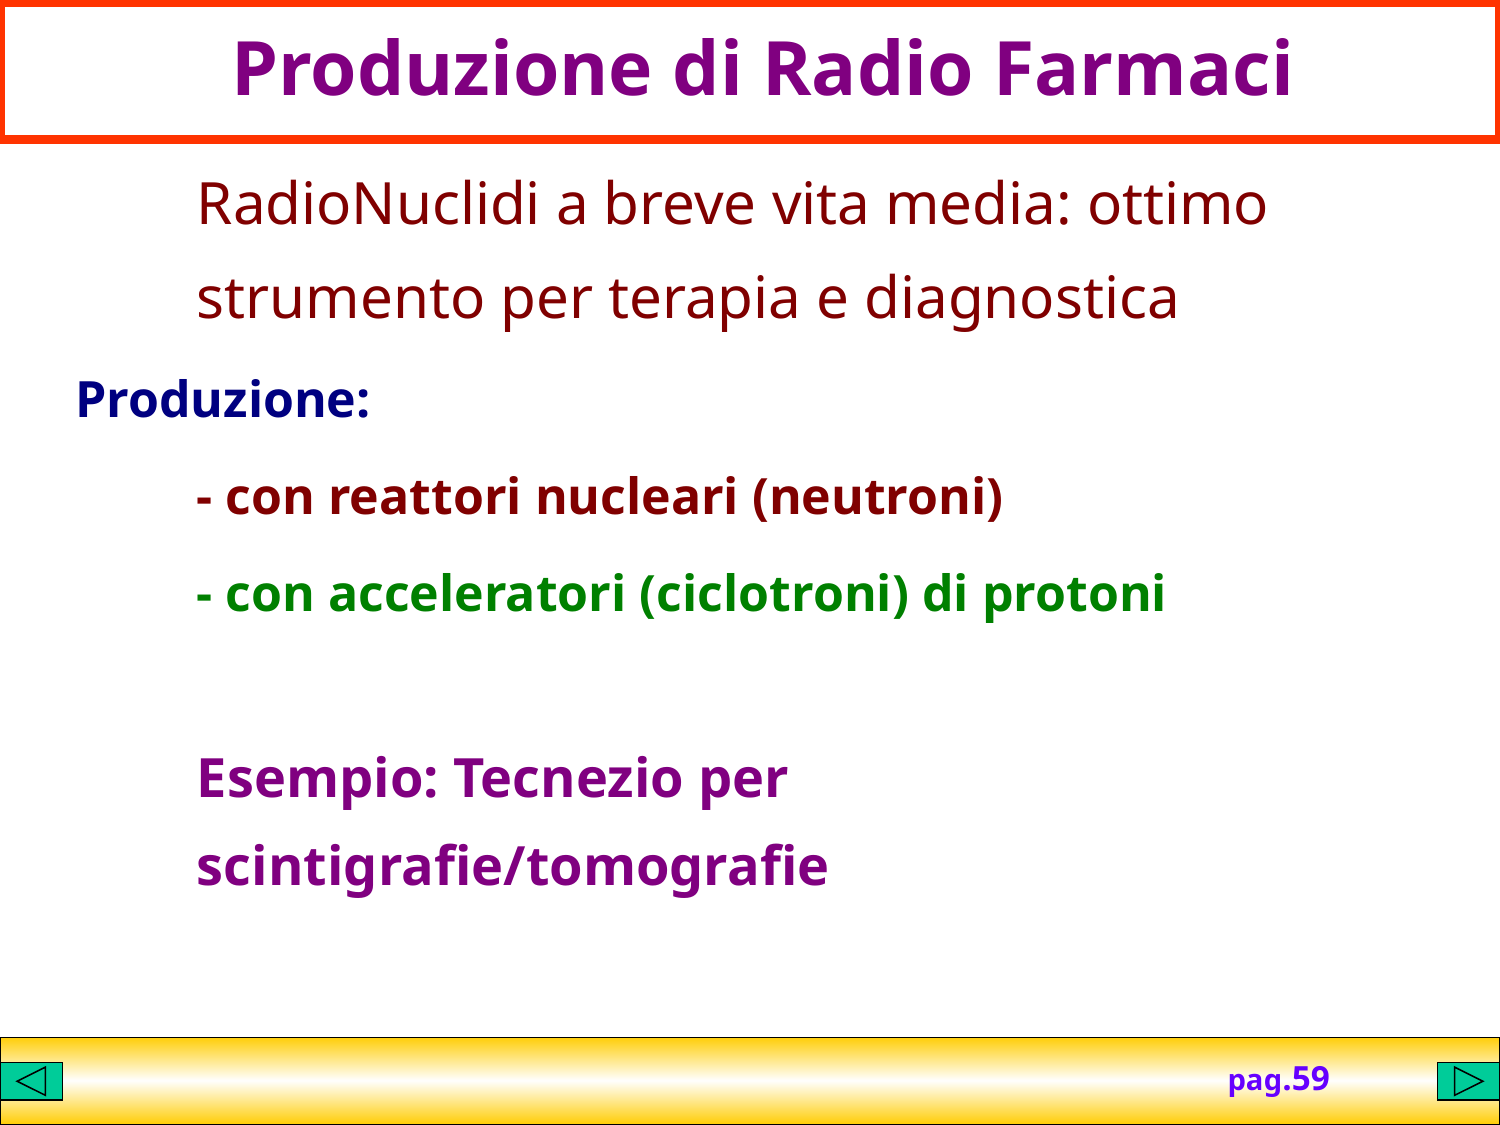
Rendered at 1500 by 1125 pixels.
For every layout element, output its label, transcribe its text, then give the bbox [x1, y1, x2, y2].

text_box RadioNuclidi a breve vita media: ottimo strumento per terapia e diagnostica Produzione: - con reattori nucleari (neutroni) - con acceleratori (ciclotroni) di protoni Esempio: Tecnezio per scintigrafie/tomografie [75, 176, 1422, 947]
title Produzione di Radio Farmaci [0, 2, 1500, 140]
